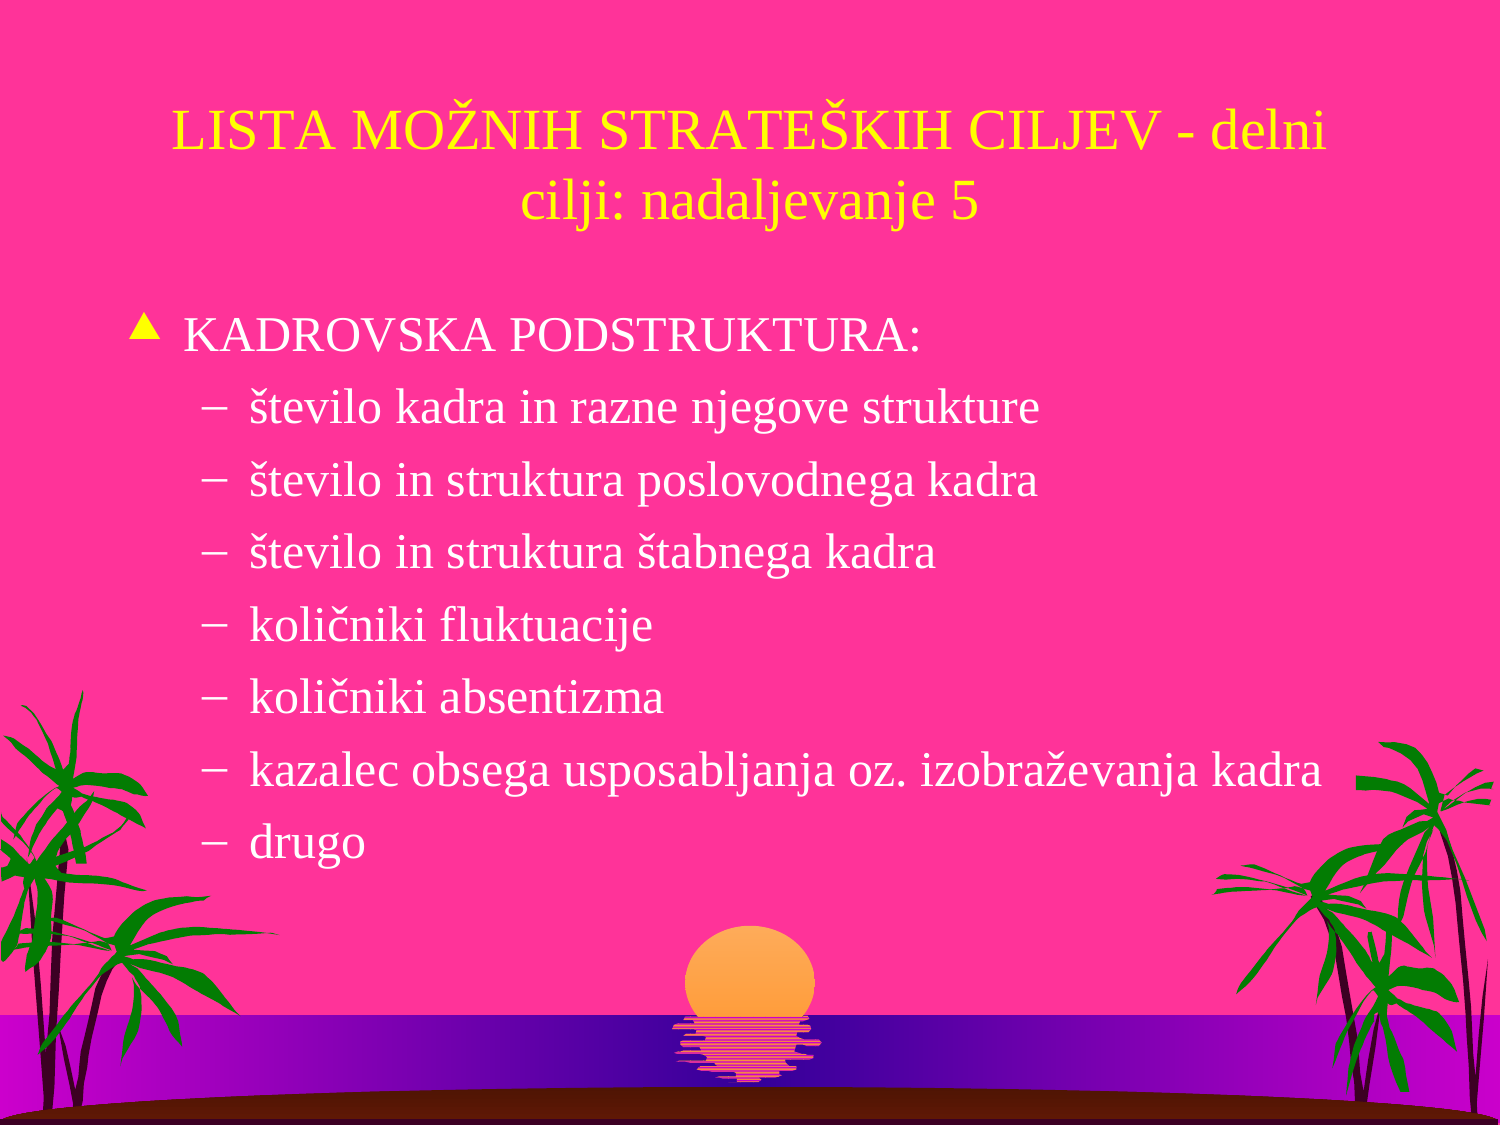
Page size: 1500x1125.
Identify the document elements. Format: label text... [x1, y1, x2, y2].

picture [672, 1015, 822, 1083]
list KADROVSKA PODSTRUKTURA: število kadra in razne njegove strukture število in struktura poslovodnega kadra število in struktura štabnega kadra količniki fluktuacije količniki absentizma kazalec obsega usposabljanja oz. izobraževanja kadra drugo [112, 293, 1388, 966]
title LISTA MOŽNIH STRATEŠKIH CILJEV - delni cilji: nadaljevanje 5 [112, 65, 1388, 257]
